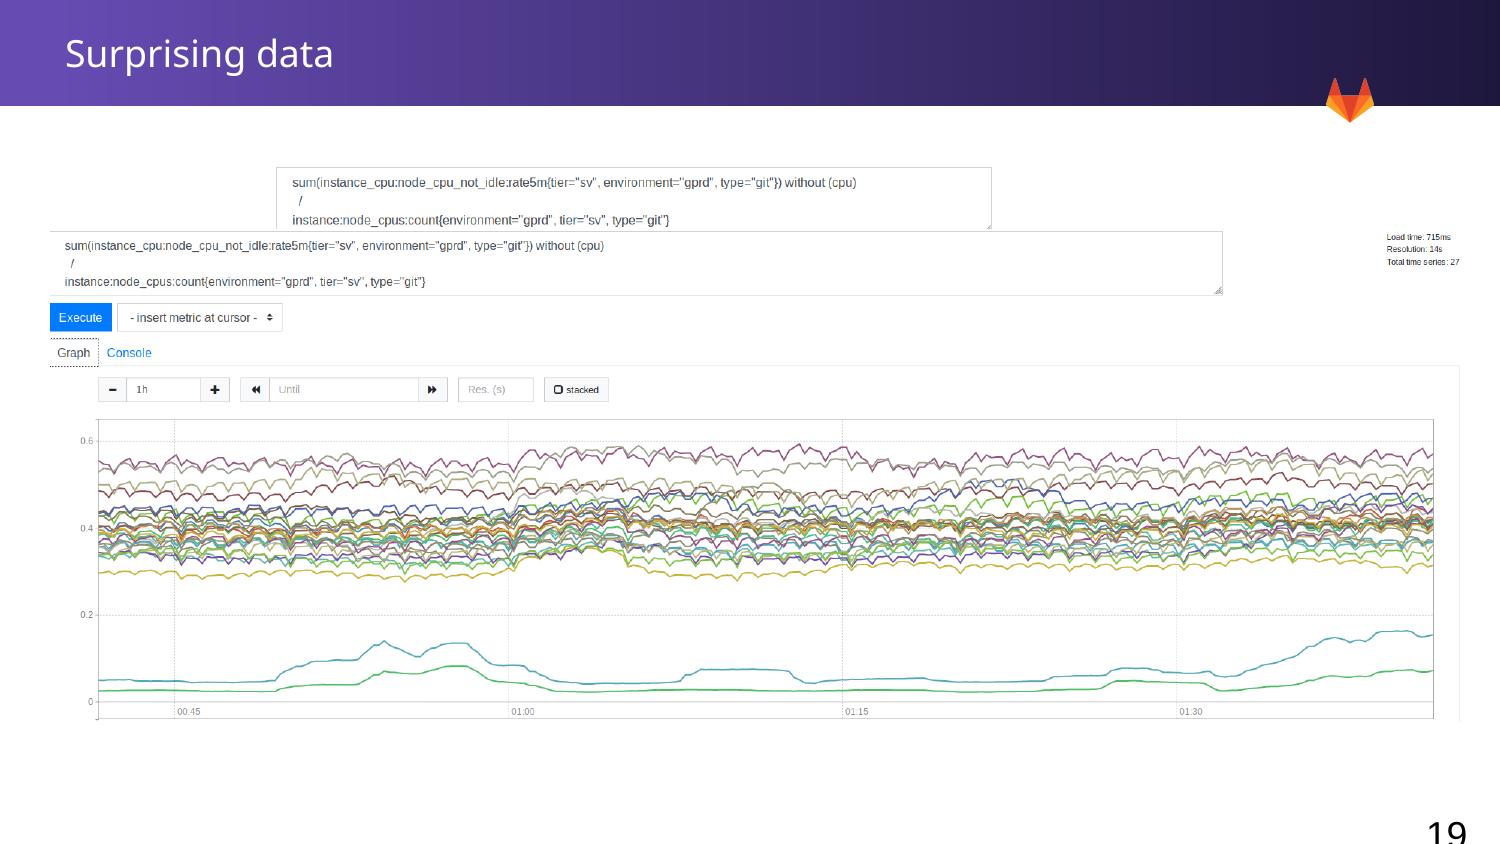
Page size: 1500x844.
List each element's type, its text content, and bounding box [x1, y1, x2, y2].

title Surprising data [50, 27, 1298, 77]
picture [50, 166, 1469, 722]
picture [1326, 78, 1374, 123]
